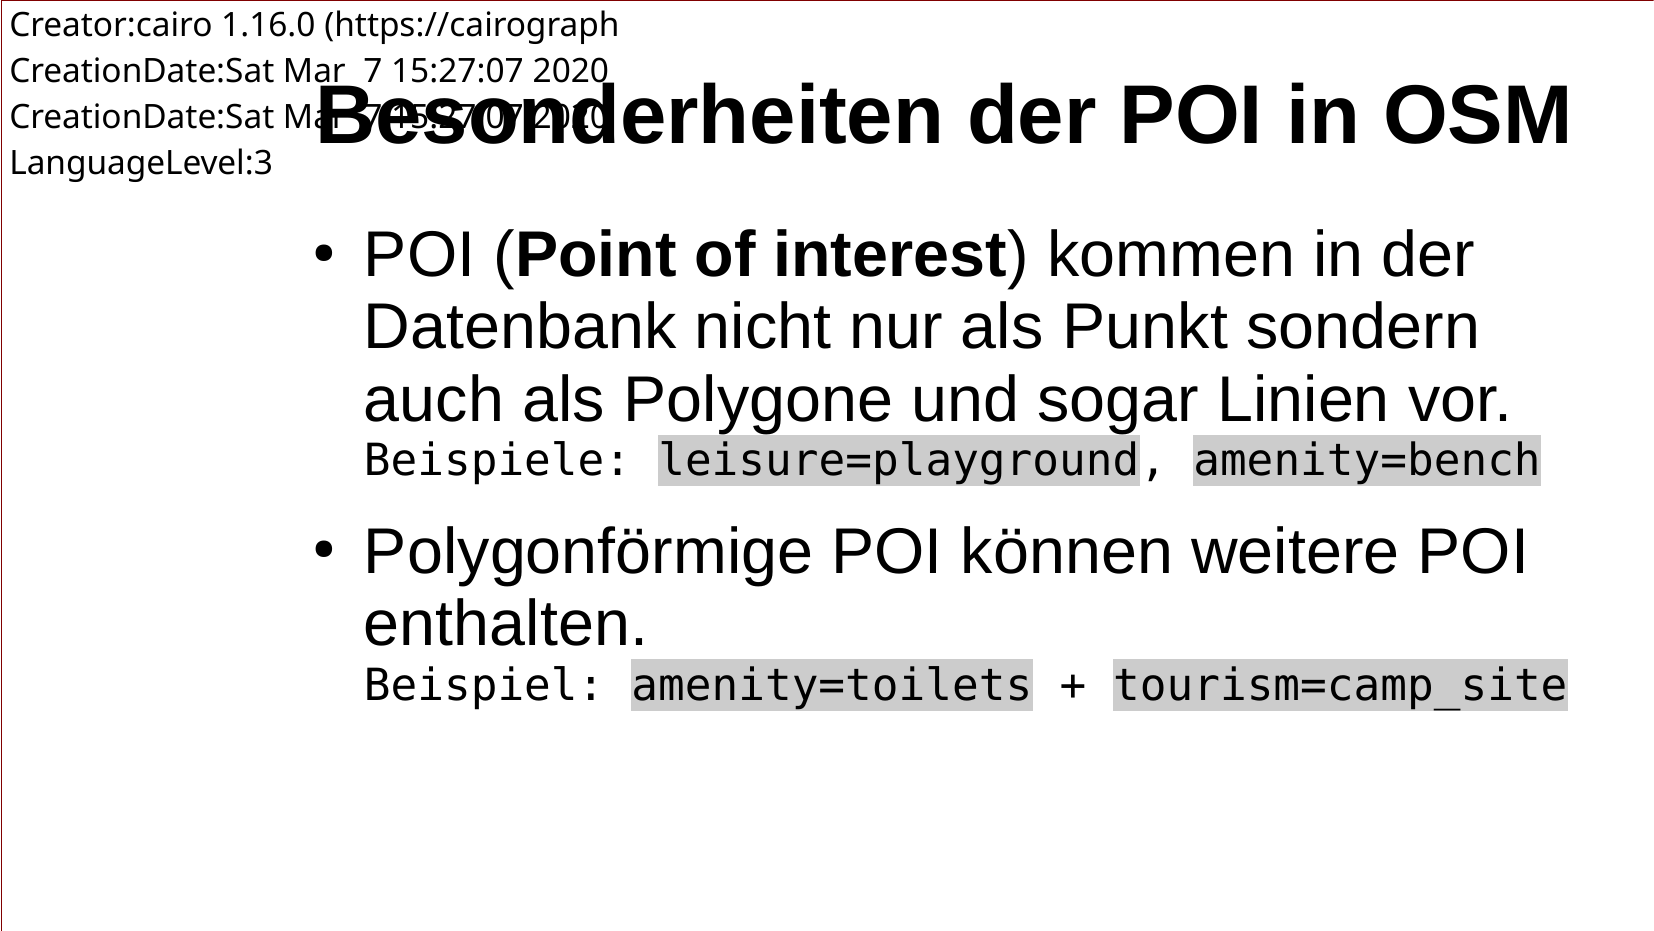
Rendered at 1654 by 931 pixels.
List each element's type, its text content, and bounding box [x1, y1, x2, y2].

title Besonderheiten der POI in OSM [295, 37, 1595, 193]
list POI (Point of interest) kommen in der Datenbank nicht nur als Punkt sondern auch als Polygone und sogar Linien vor. Beispiele: leisure=playground, amenity=bench Polygonförmige POI können weitere POI enthalten. Beispiel: amenity=toilets + tourism=camp_site [295, 217, 1595, 758]
